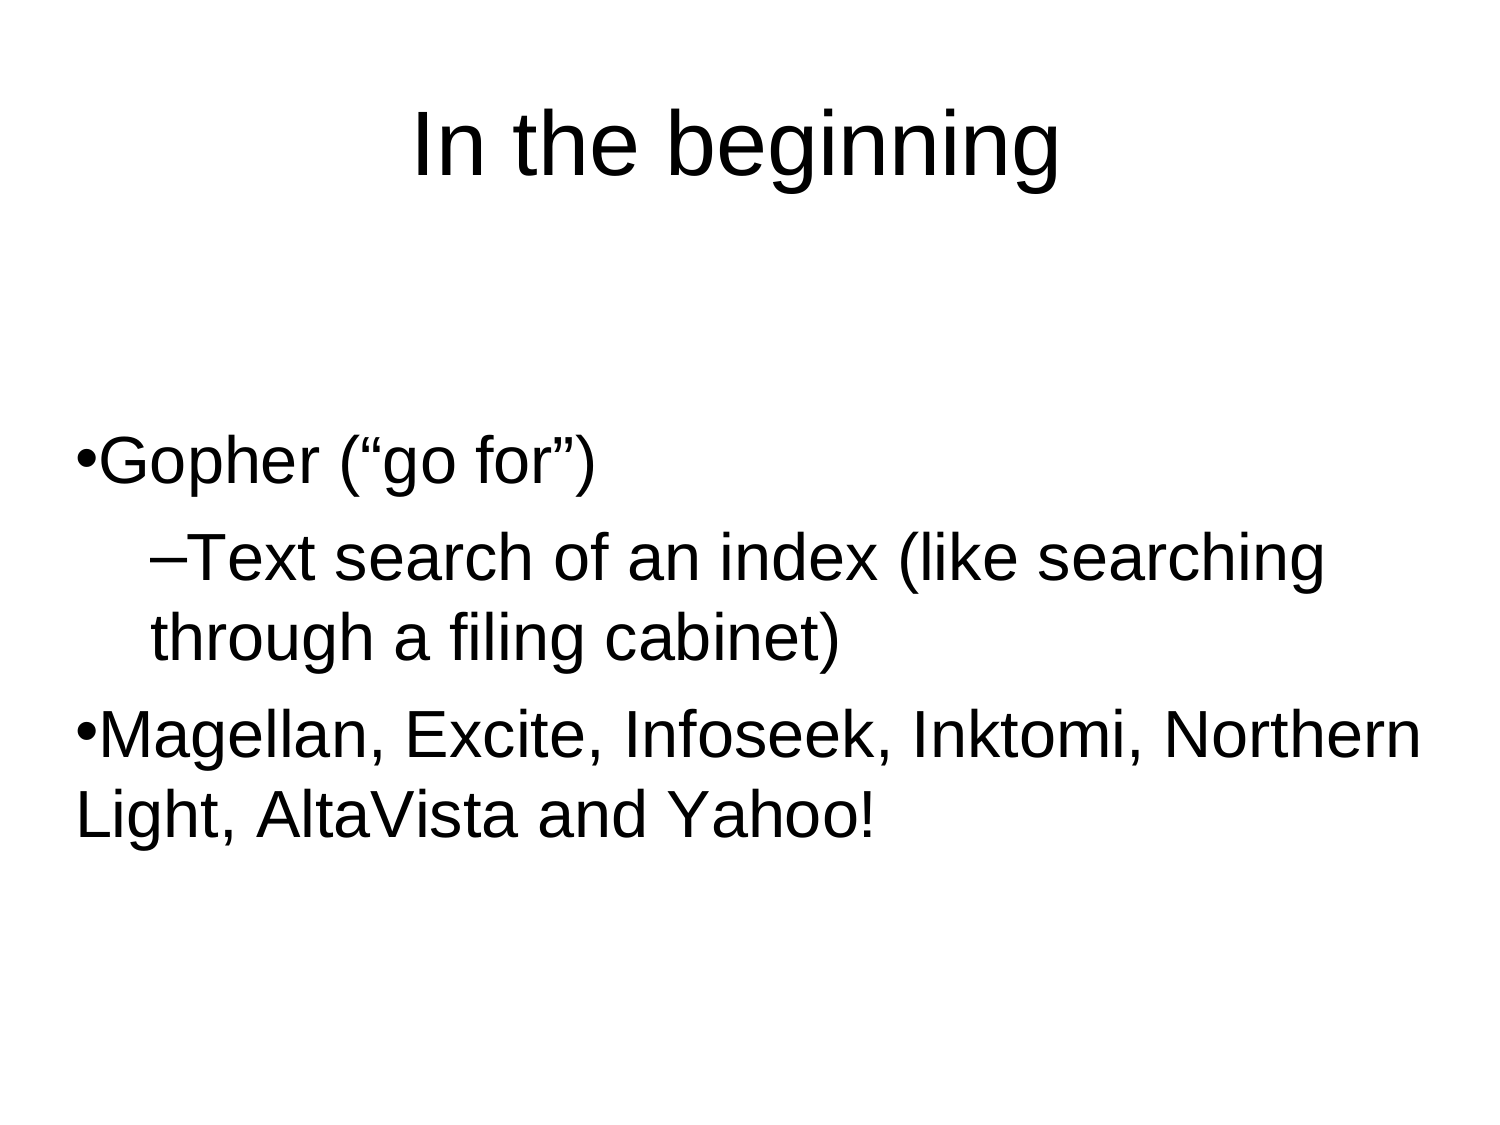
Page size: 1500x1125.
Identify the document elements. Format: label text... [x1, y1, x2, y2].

title In the beginning [75, 44, 1426, 233]
subtitle Gopher (“go for”) Text search of an index (like searching through a filing cabinet) Magellan, Excite, Infoseek, Inktomi, Northern Light, AltaVista and Yahoo! [75, 269, 1426, 998]
